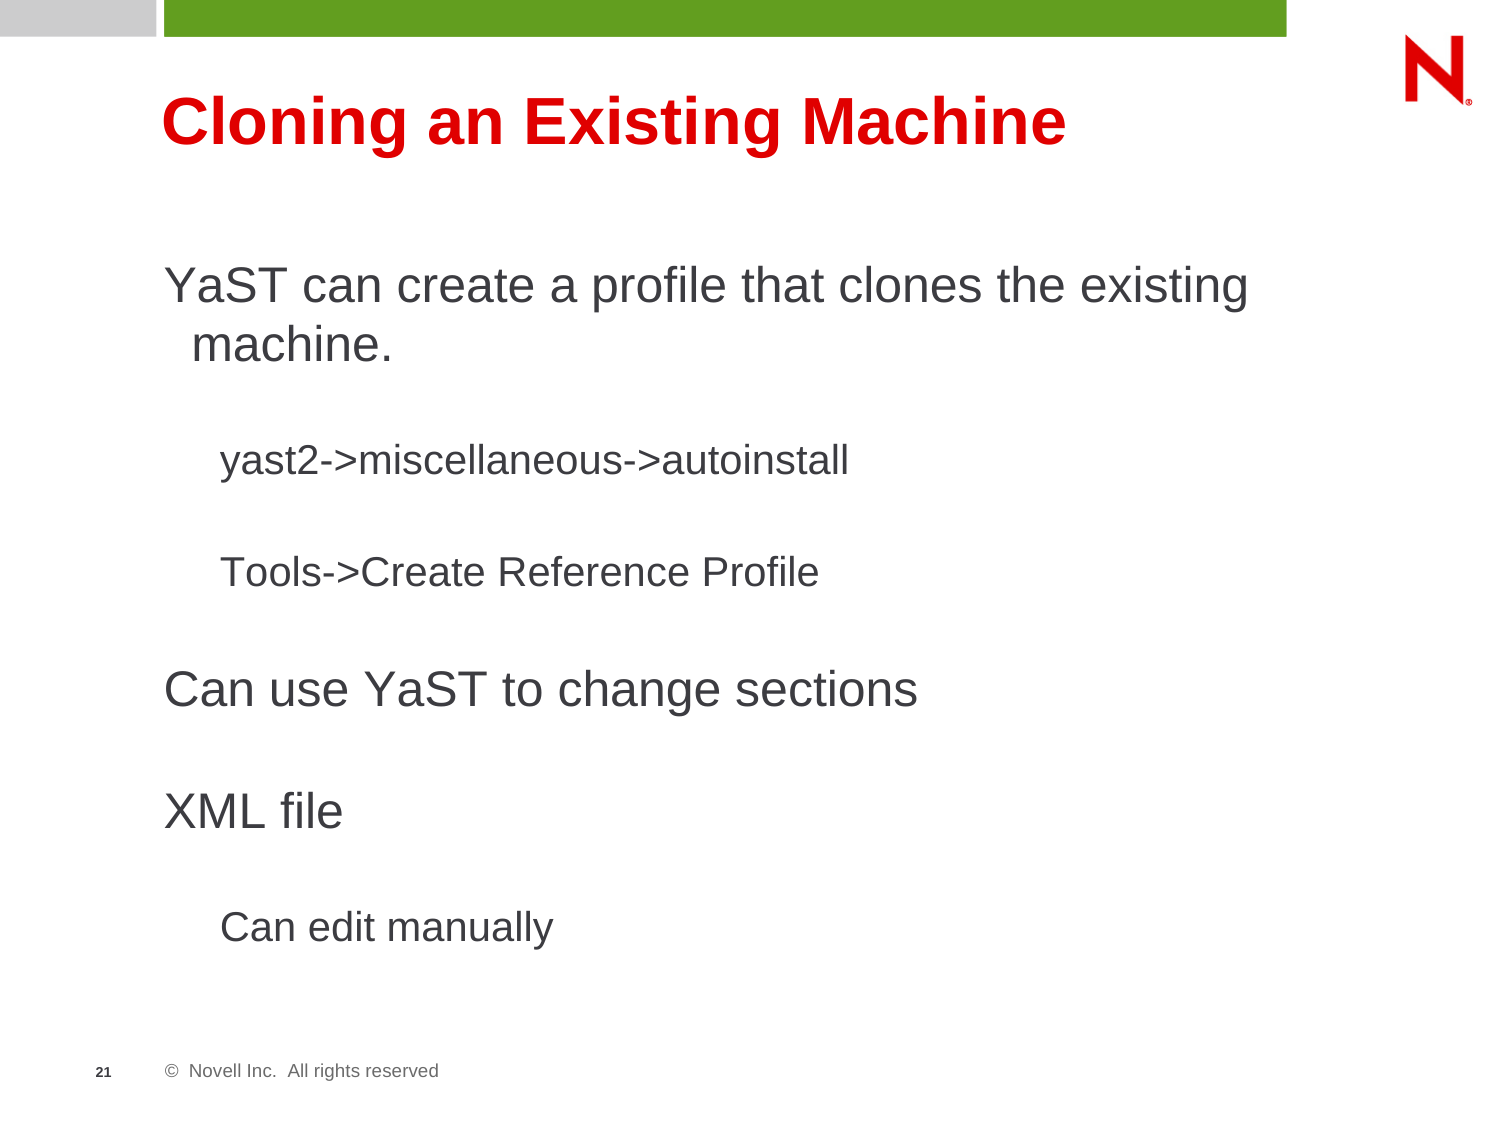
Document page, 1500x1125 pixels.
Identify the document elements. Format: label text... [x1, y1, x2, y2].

list YaST can create a profile that clones the existing machine. yast2->miscellaneous->autoinstall Tools->Create Reference Profile Can use YaST to change sections XML file Can edit manually [163, 254, 1267, 986]
title Cloning an Existing Machine [161, 41, 1383, 205]
picture [1403, 32, 1473, 107]
